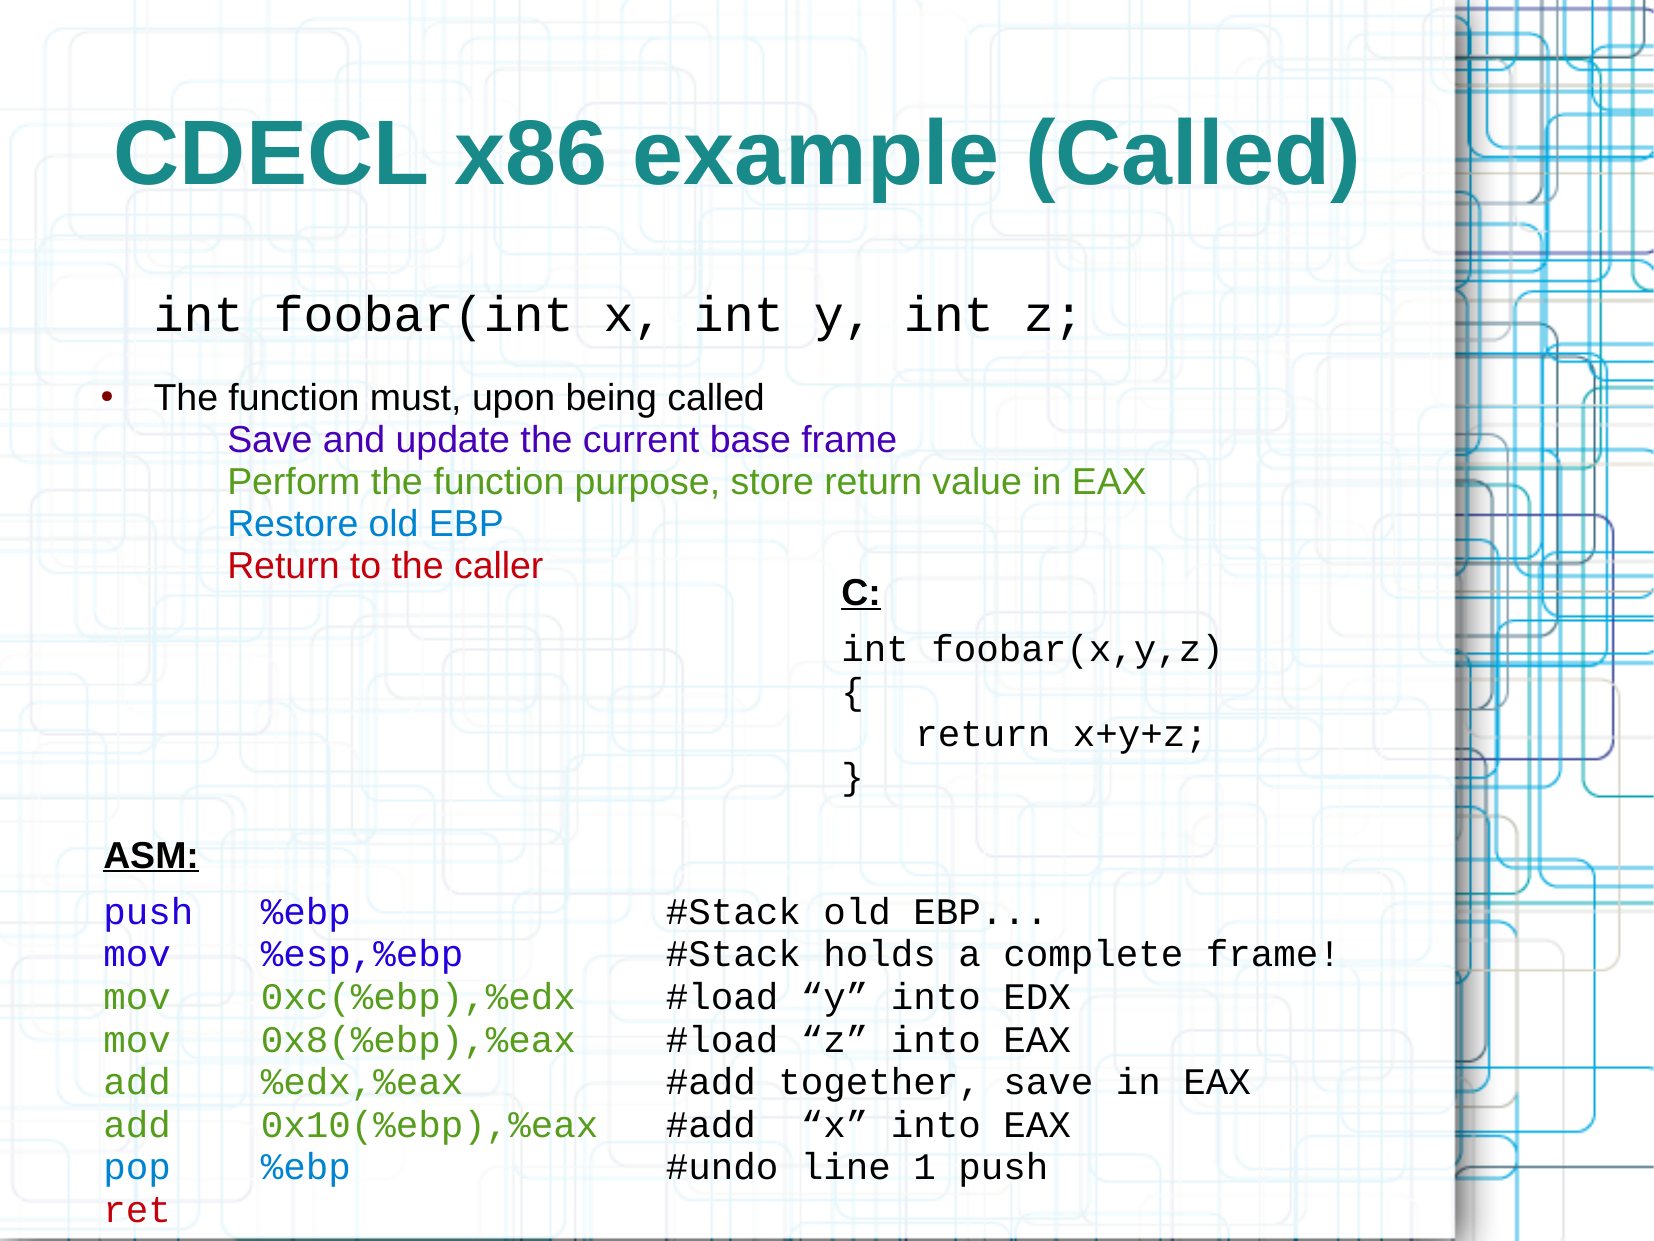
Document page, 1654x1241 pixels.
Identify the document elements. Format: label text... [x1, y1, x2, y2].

text_box push %ebp #Stack old EBP... mov %esp,%ebp #Stack holds a complete frame! mov 0xc(%ebp),%edx #load “y” into EDX mov 0x8(%ebp),%eax #load “z” into EAX add %edx,%eax #add together, save in EAX add 0x10(%ebp),%eax #add “x” into EAX pop %ebp #undo line 1 push ret [88, 885, 1418, 1241]
picture [0, 0, 1654, 1241]
list int foobar(int x, int y, int z; The function must, upon being called Save and update the current base frame Perform the function purpose, store return value in EAX Restore old EBP Return to the caller [82, 290, 1418, 680]
text_box int foobar(x,y,z) { return x+y+z; } [826, 680, 1270, 809]
text_box ASM: [88, 826, 1034, 884]
title CDECL x86 example (Called) [59, 49, 1418, 257]
